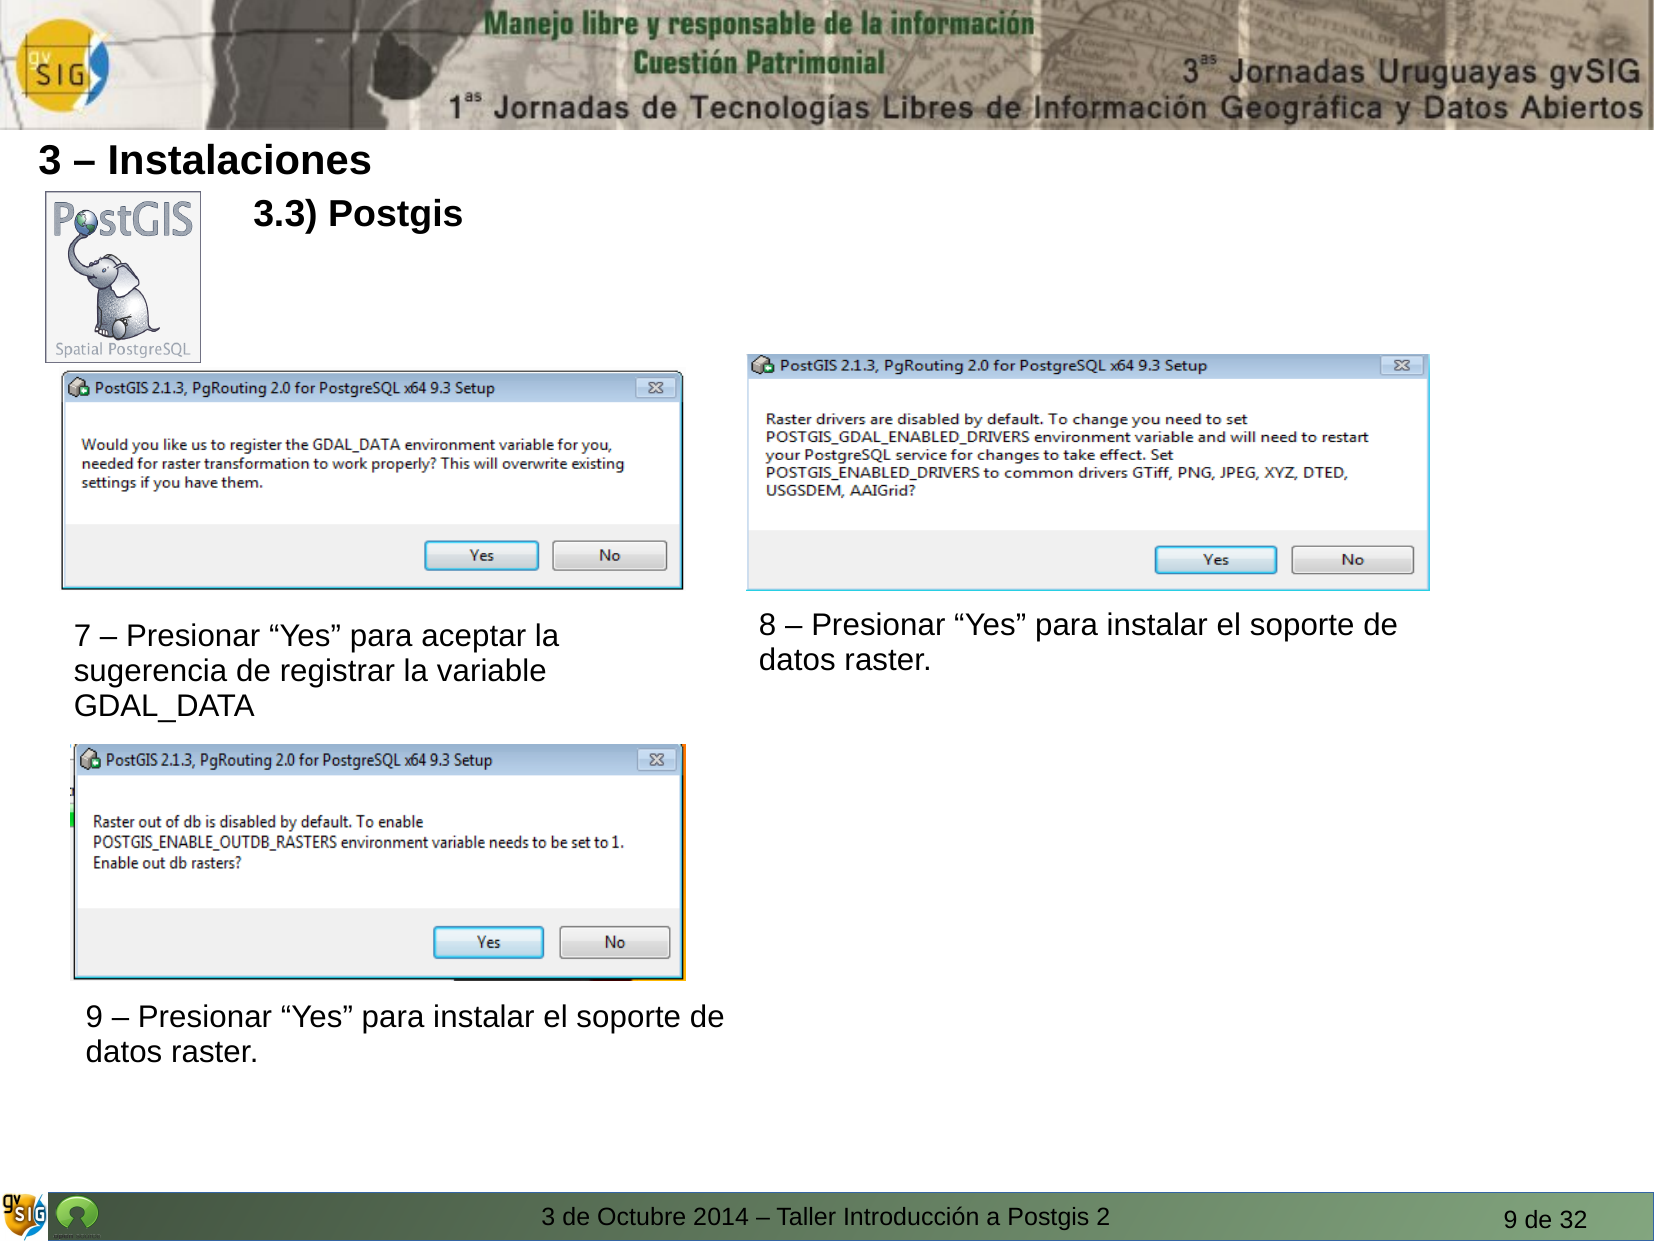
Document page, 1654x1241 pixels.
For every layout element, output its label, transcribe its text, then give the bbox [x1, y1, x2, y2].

picture [746, 354, 1430, 591]
text_box 3 – Instalaciones [23, 129, 1630, 192]
picture [0, 0, 1654, 130]
picture [70, 744, 686, 981]
text_box 3.3) Postgis [238, 185, 1607, 327]
text_box <número> de 32 [1488, 1198, 1654, 1241]
text_box 7 – Presionar “Yes” para aceptar la sugerencia de registrar la variable GDAL_DATA [59, 611, 603, 732]
text_box 9 – Presionar “Yes” para instalar el soporte de datos raster. [70, 992, 745, 1078]
picture [0, 1192, 107, 1241]
text_box 3 de Octubre 2014 – Taller Introducción a Postgis 2 [107, 1192, 1654, 1241]
text_box 8 – Presionar “Yes” para instalar el soporte de datos raster. [744, 599, 1418, 686]
picture [59, 367, 686, 591]
picture [45, 191, 201, 363]
